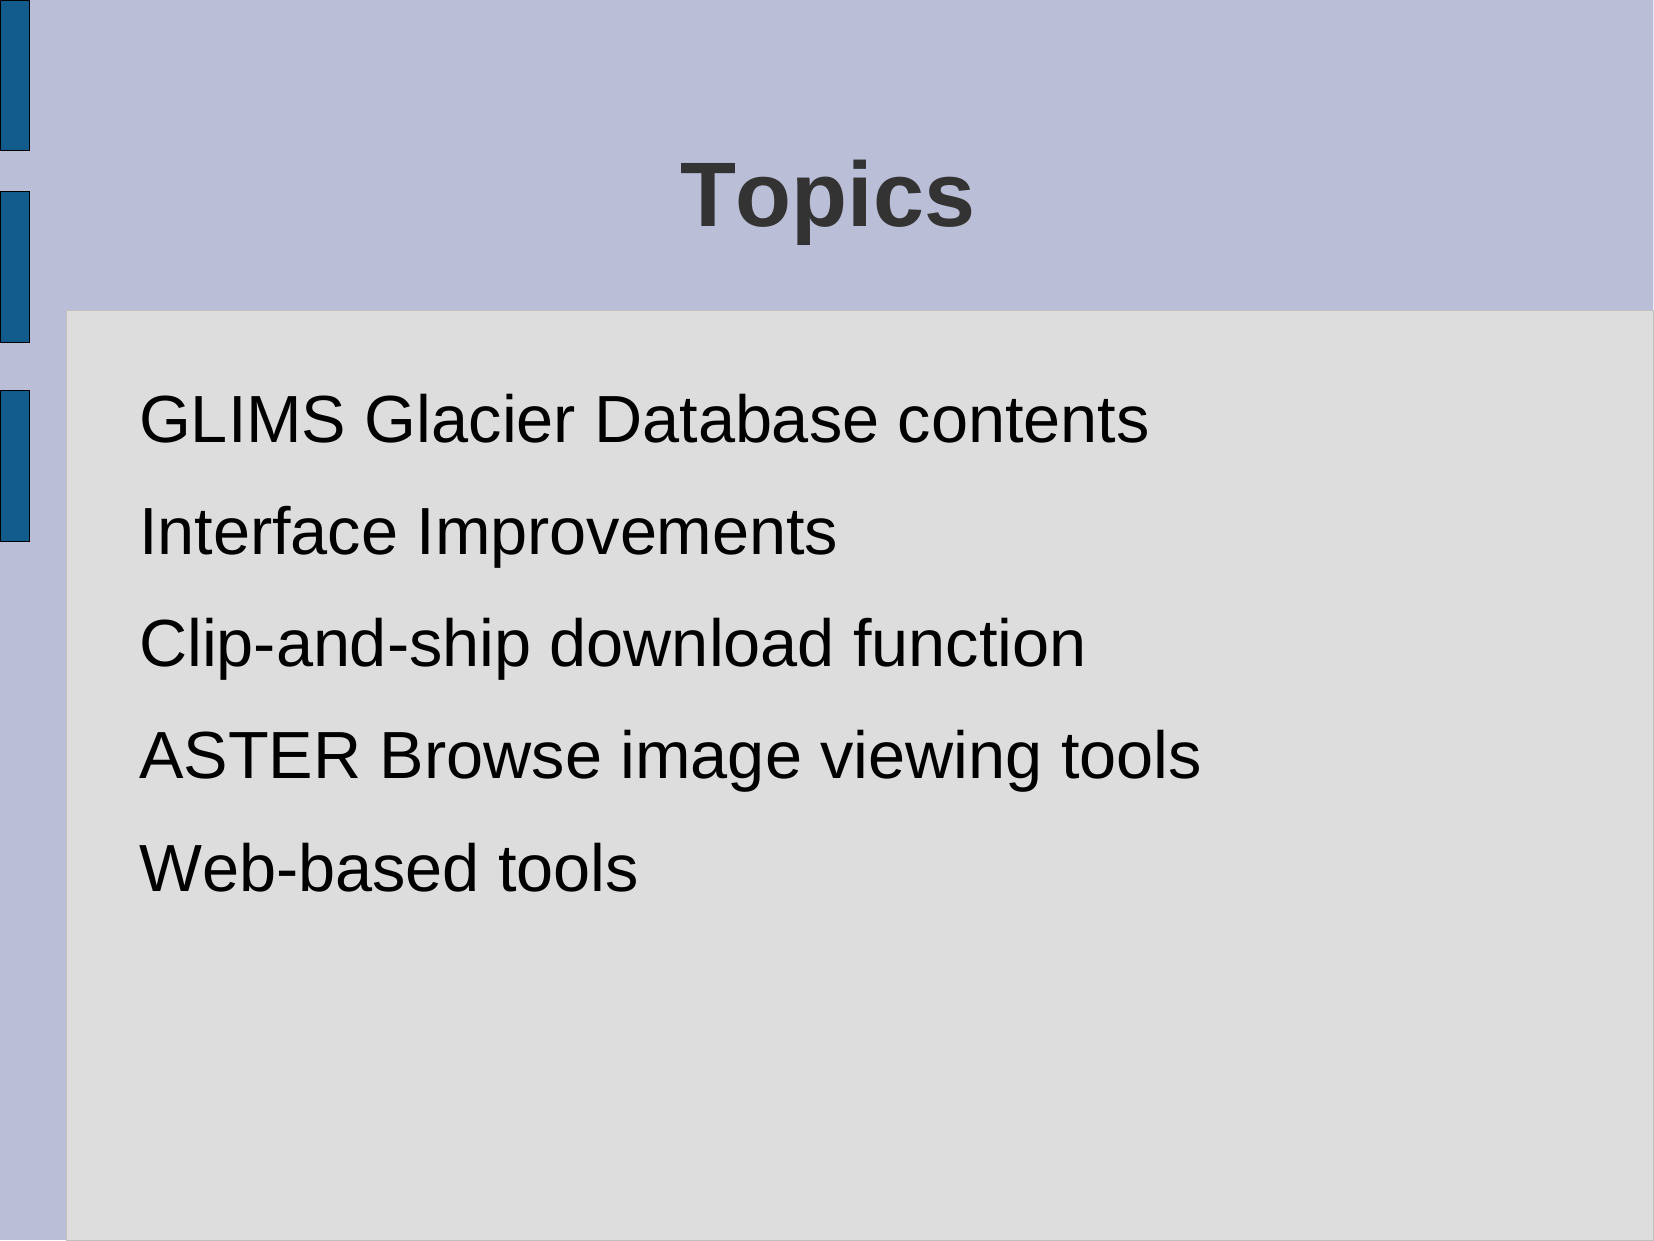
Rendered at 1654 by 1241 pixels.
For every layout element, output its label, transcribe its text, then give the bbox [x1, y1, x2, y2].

title Topics [121, 91, 1534, 299]
list GLIMS Glacier Database contents Interface Improvements Clip-and-ship download function ASTER Browse image viewing tools Web-based tools [121, 344, 1534, 1127]
